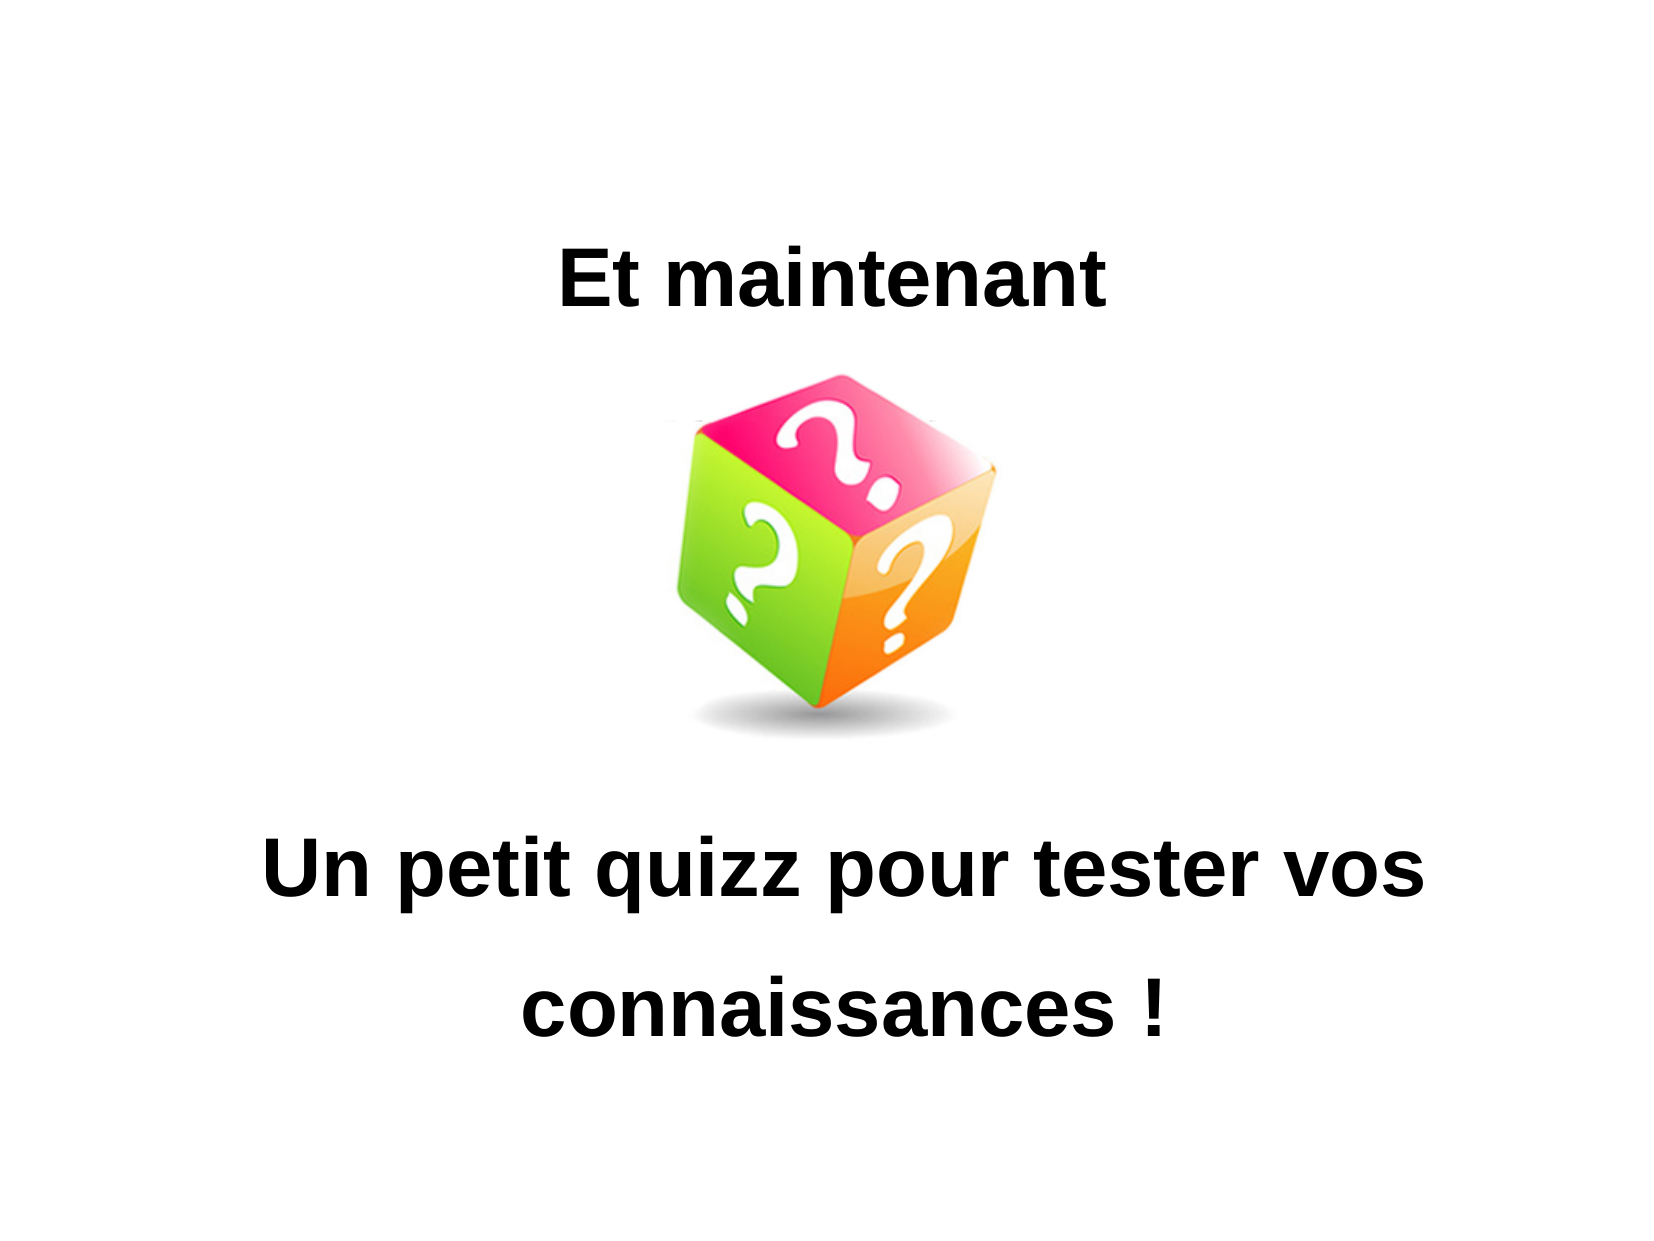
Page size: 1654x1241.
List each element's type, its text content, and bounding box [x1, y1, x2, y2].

picture [590, 354, 1013, 756]
text_box Un petit quizz pour tester vos connaissances ! [118, 767, 1571, 1016]
text_box Et maintenant [106, 177, 1560, 331]
